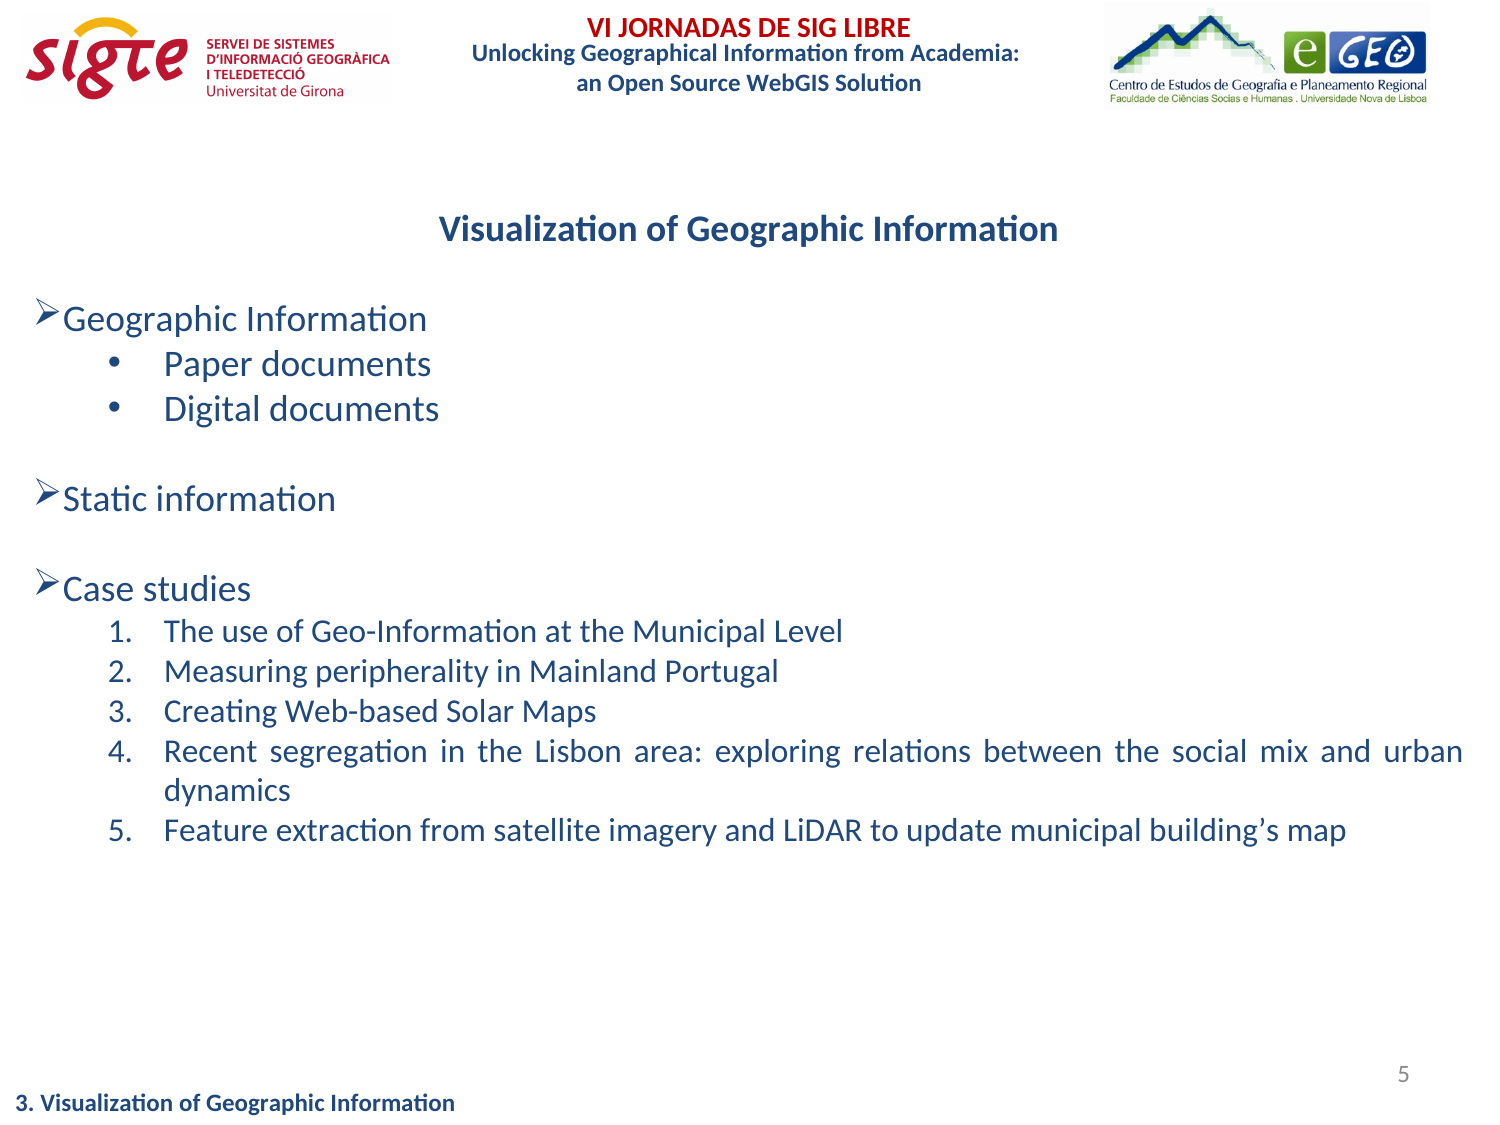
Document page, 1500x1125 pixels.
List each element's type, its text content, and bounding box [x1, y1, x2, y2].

text_box Unlocking Geographical Information from Academia: an Open Source WebGIS Solution [442, 29, 1057, 105]
picture [1104, 2, 1430, 110]
text_box 3. Visualization of Geographic Information [0, 1078, 1345, 1125]
picture [20, 13, 393, 103]
text_box <número> [1074, 1042, 1426, 1103]
text_box VI JORNADAS DE SIG LIBRE [572, 0, 927, 29]
text_box Visualization of Geographic Information Geographic Information Paper documents Digital documents Static information Case studies The use of Geo-Information at the Municipal Level Measuring peripherality in Mainland Portugal Creating Web-based Solar Maps Recent segregation in the Lisbon area: exploring relations between the social mix and urban dynamics Feature extraction from satellite imagery and LiDAR to update municipal building’s map [18, 196, 1481, 857]
